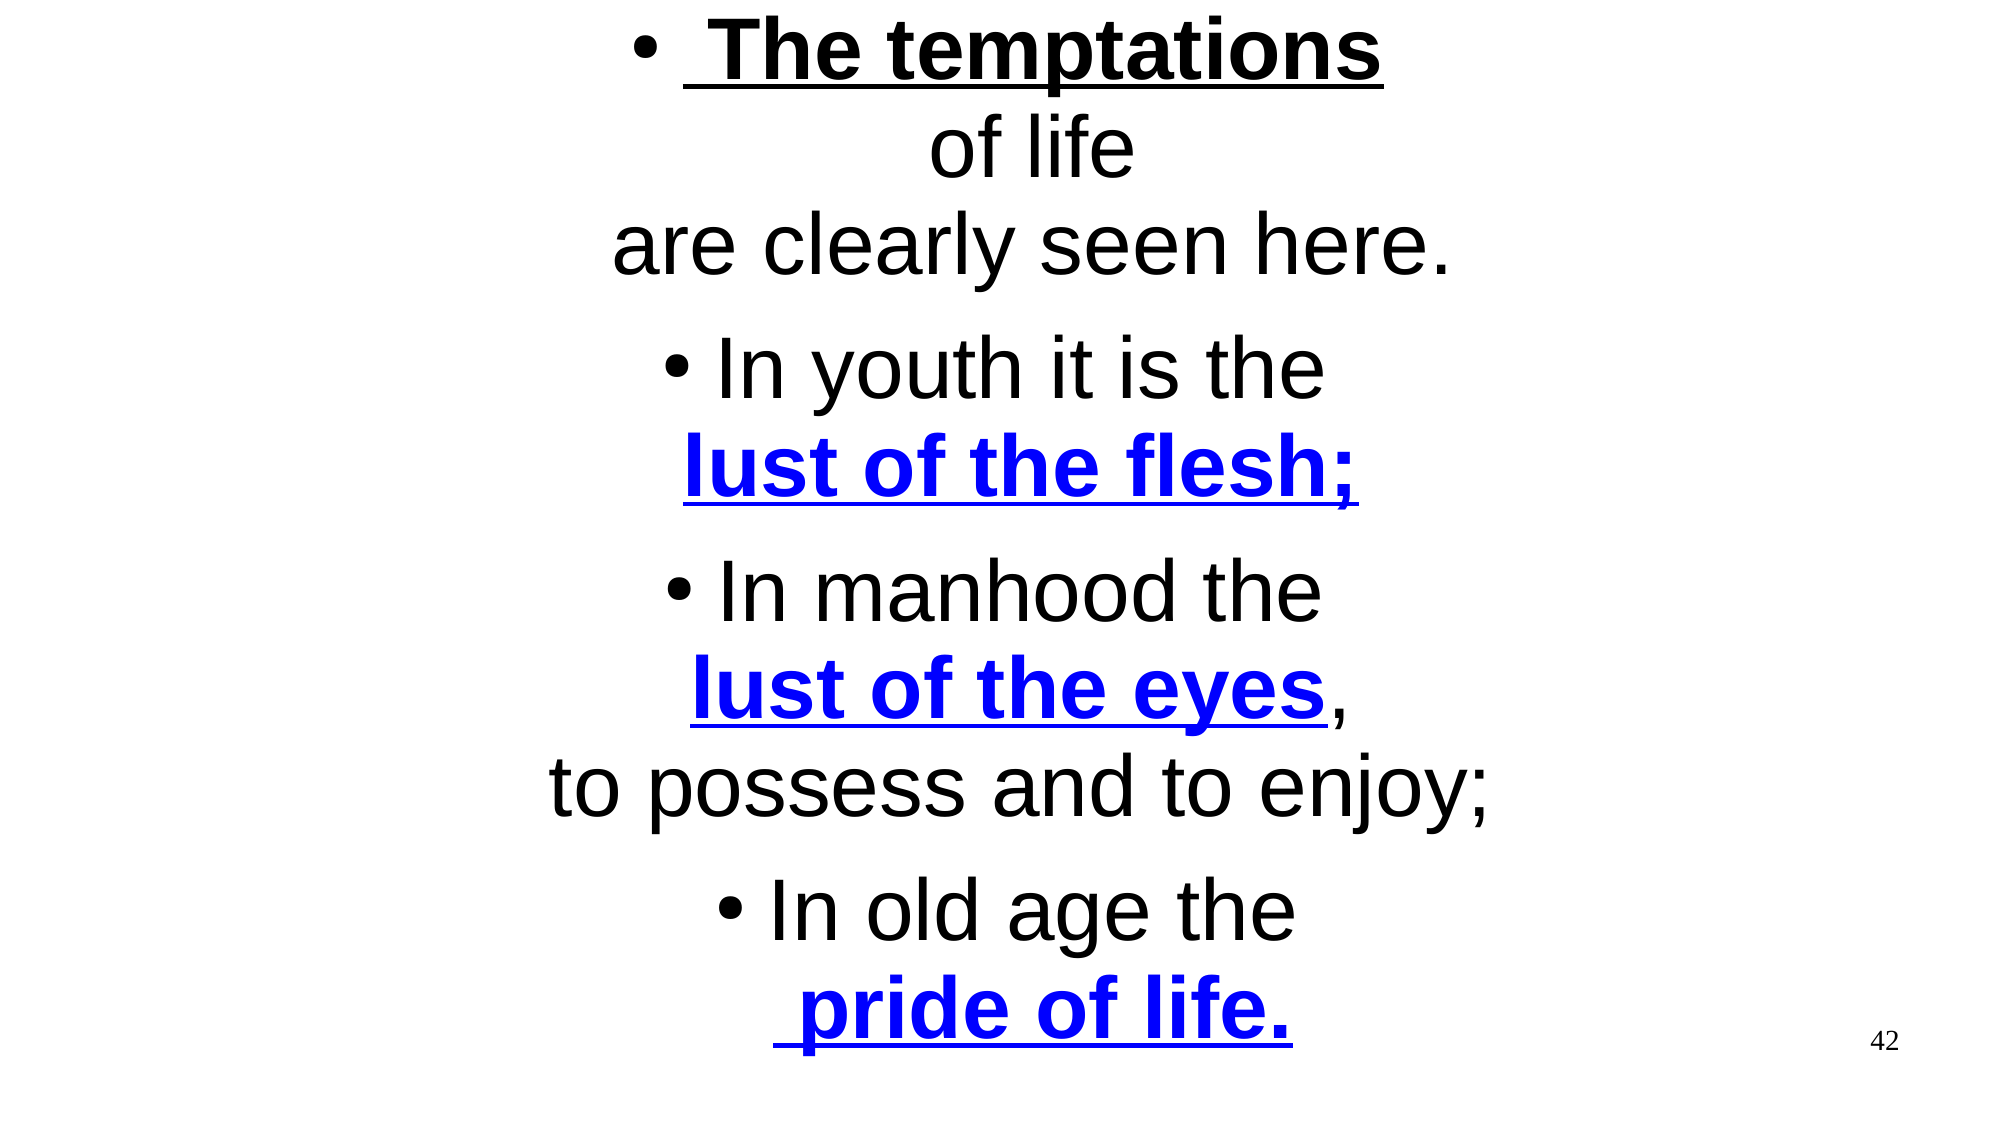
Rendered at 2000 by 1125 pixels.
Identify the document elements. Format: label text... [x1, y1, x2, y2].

list The temptations of life are clearly seen here. In youth it is the lust of the flesh; In manhood the lust of the eyes, to possess and to enjoy; In old age the pride of life. [0, 0, 1996, 1123]
